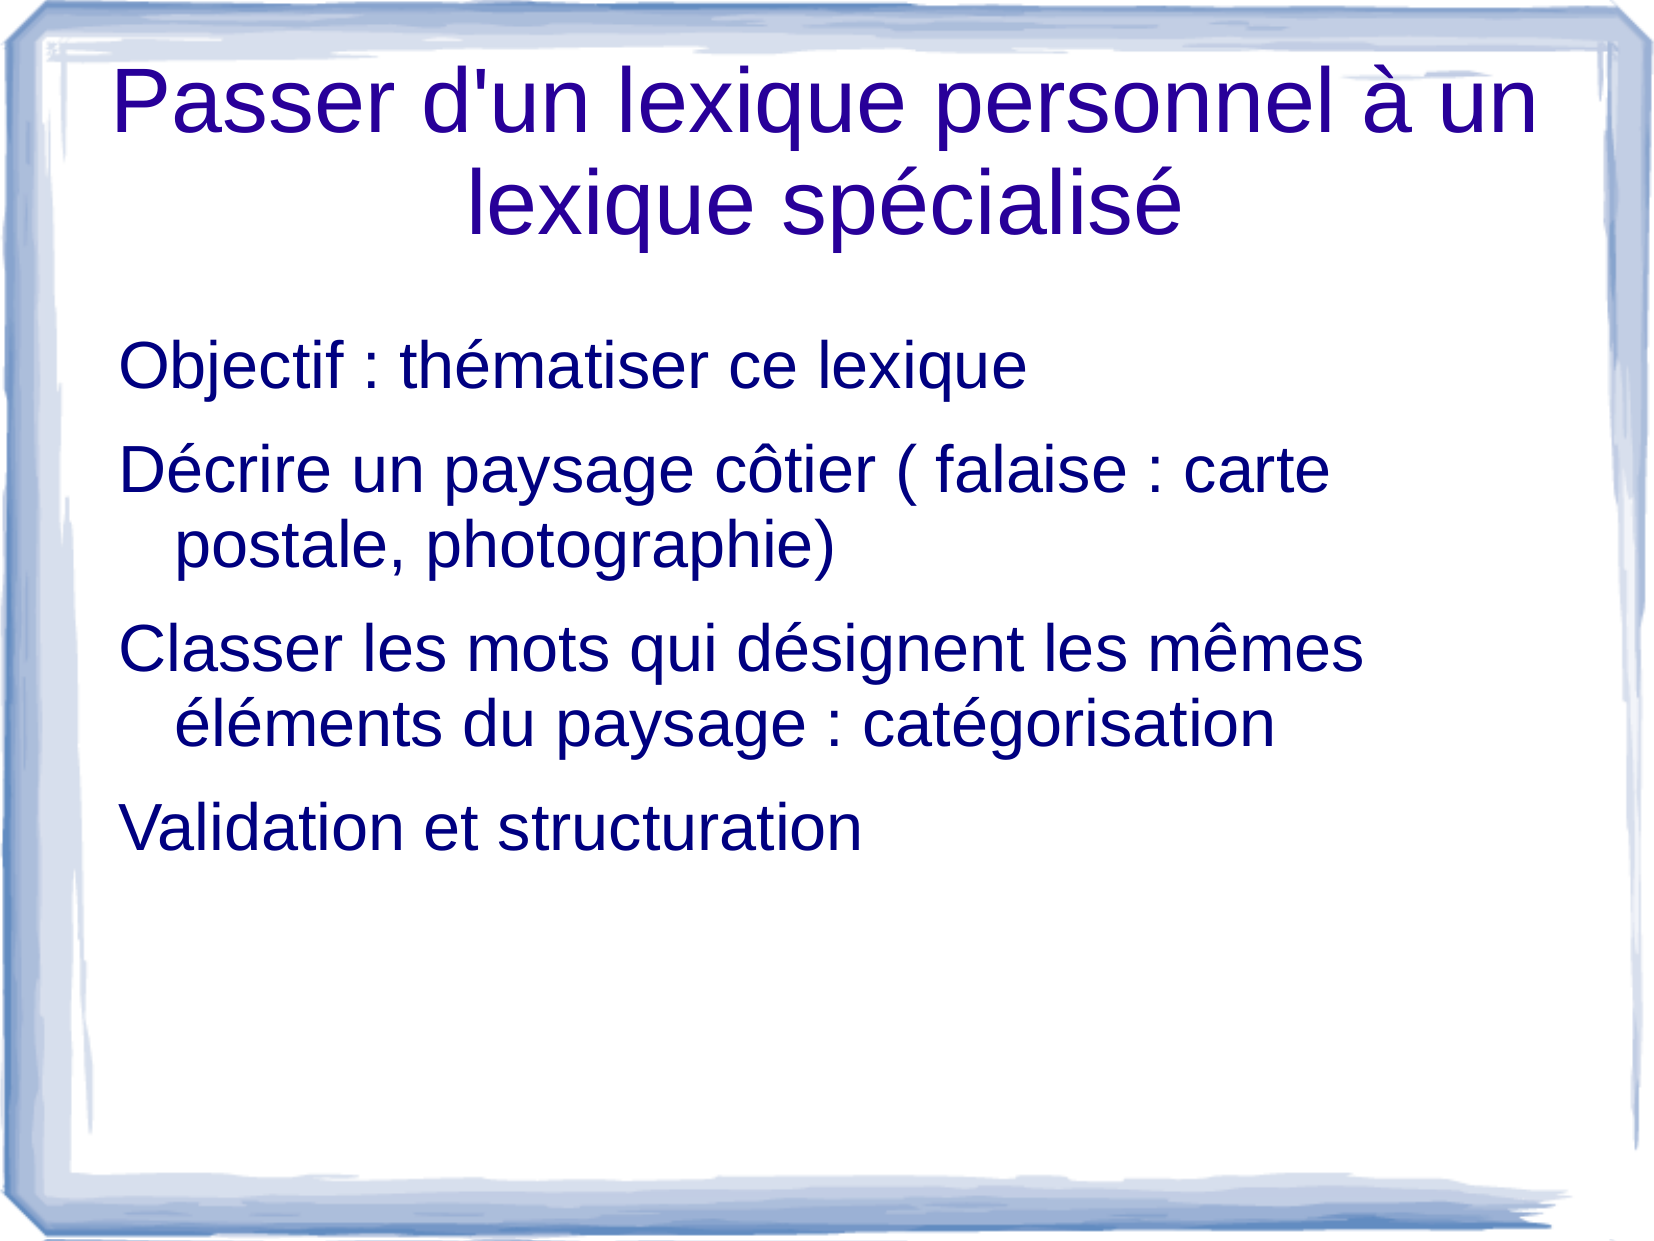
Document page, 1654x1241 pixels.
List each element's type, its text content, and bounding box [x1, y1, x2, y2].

list Objectif : thématiser ce lexique Décrire un paysage côtier ( falaise : carte postale, photographie) Classer les mots qui désignent les mêmes éléments du paysage : catégorisation Validation et structuration [118, 324, 1570, 1144]
picture [0, 0, 1654, 1241]
title Passer d'un lexique personnel à un lexique spécialisé [82, 49, 1570, 256]
